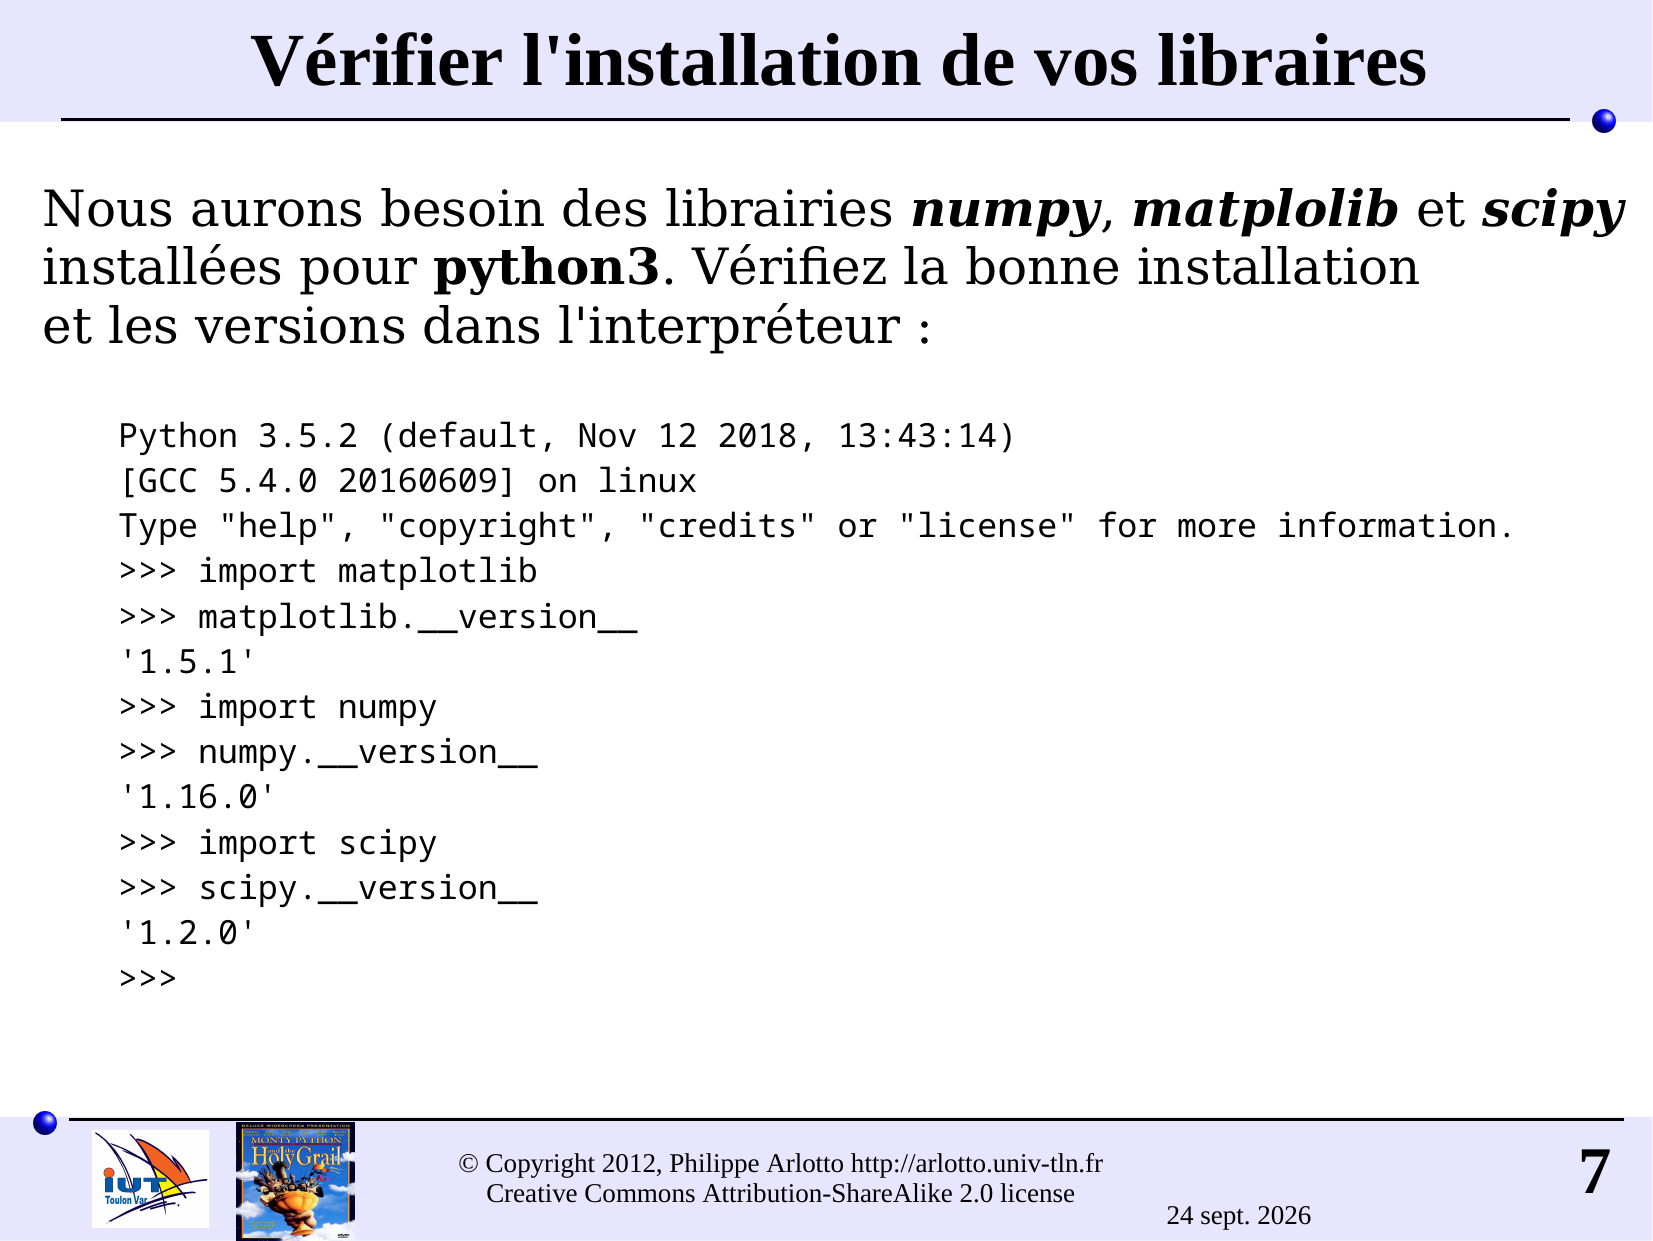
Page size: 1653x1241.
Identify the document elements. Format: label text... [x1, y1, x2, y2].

title Vérifier l'installation de vos libraires [95, 14, 1585, 107]
picture [236, 1122, 355, 1241]
text_box Python 3.5.2 (default, Nov 12 2018, 13:43:14) [GCC 5.4.0 20160609] on linux Type "help", "copyright", "credits" or "license" for more information. >>> import matplotlib >>> matplotlib.__version__ '1.5.1' >>> import numpy >>> numpy.__version__ '1.16.0' >>> import scipy >>> scipy.__version__ '1.2.0' >>> [118, 411, 1565, 916]
text_box Nous aurons besoin des librairies numpy, matplolib et scipy installées pour python3. Vérifiez la bonne installation et les versions dans l'interpréteur : [42, 179, 1625, 355]
